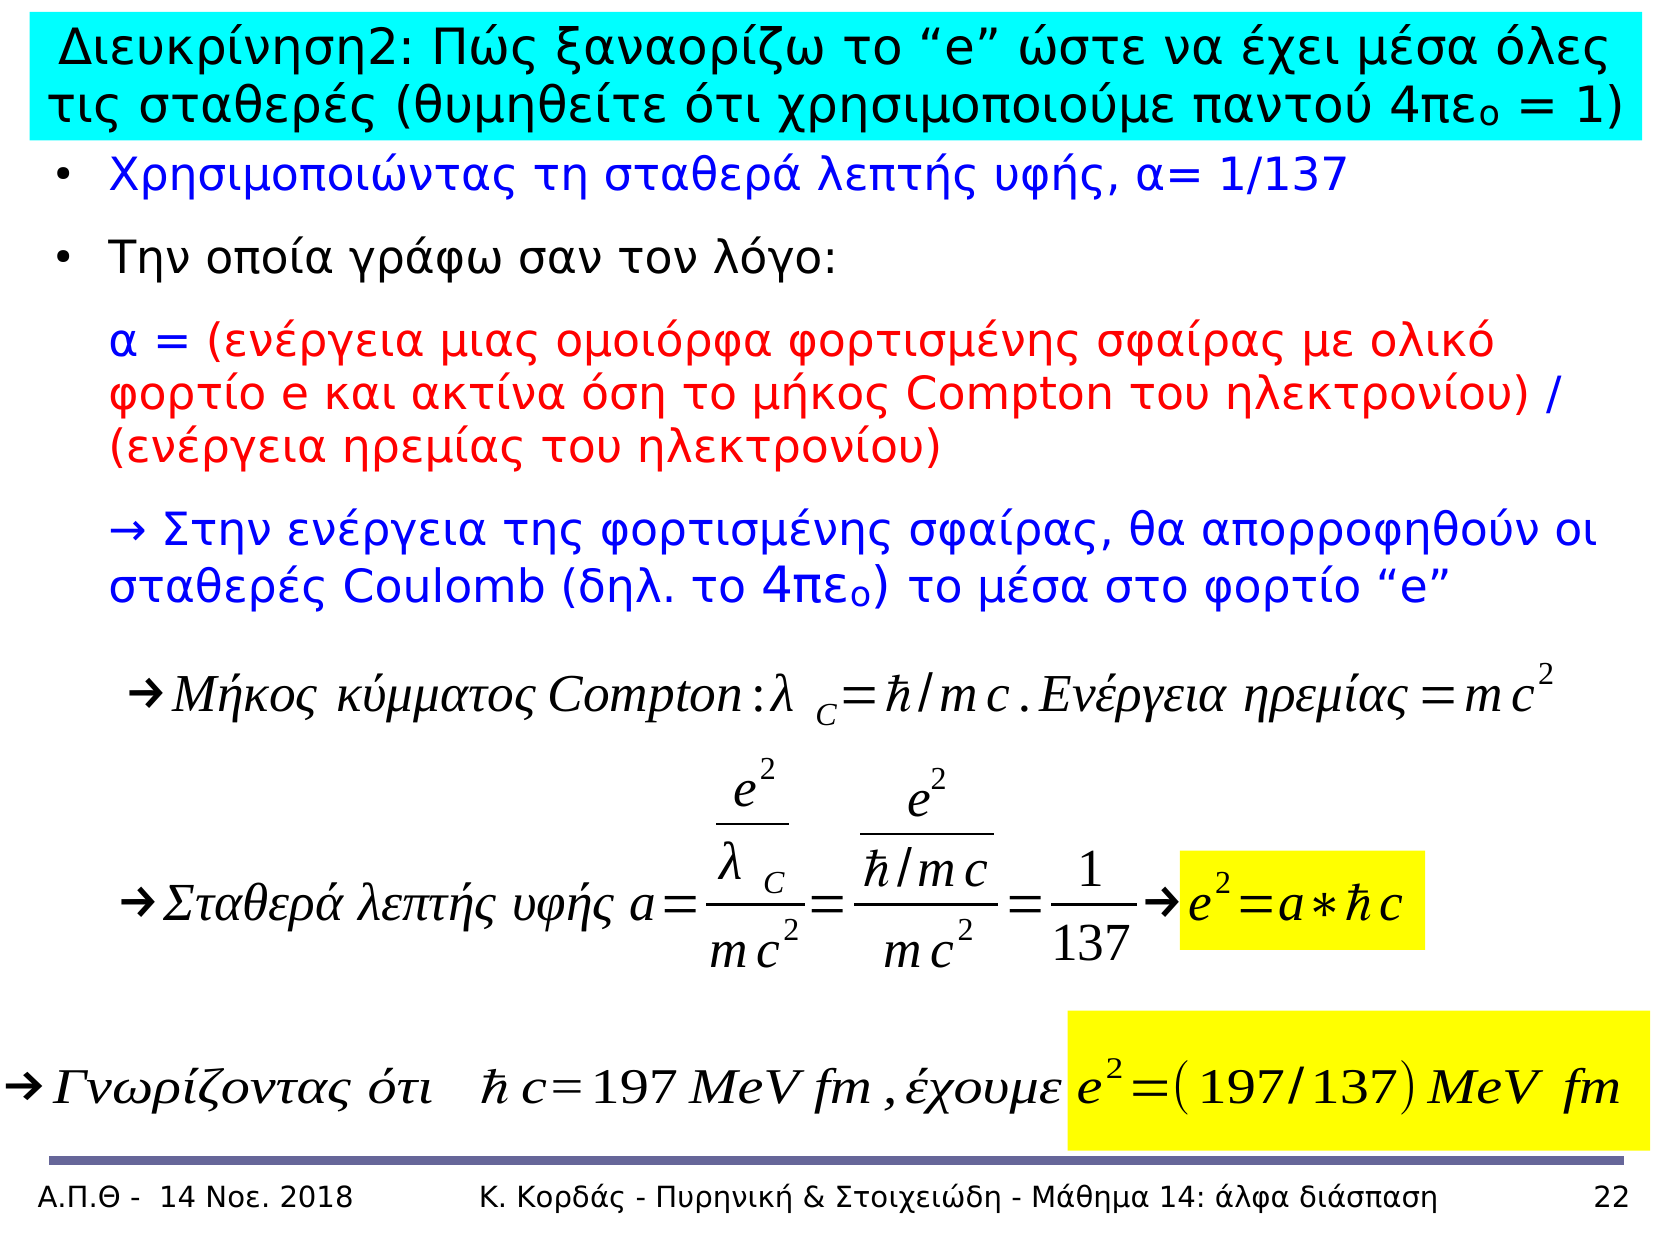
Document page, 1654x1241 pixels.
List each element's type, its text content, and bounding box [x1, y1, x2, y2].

title Διευκρίνηση2: Πώς ξαναορίζω το “e” ώστε να έχει μέσα όλες τις σταθερές (θυμηθείτε ότι χρησιμοποιούμε παντού 4πεο = 1) [29, 11, 1643, 141]
chart [0, 1049, 1638, 1118]
chart [112, 654, 1569, 735]
list Χρησιμοποιώντας τη σταθερά λεπτής υφής, α= 1/137 Την οποία γράφω σαν τον λόγο: α = (ενέργεια μιας ομοιόρφα φορτισμένης σφαίρας με ολικό φορτίο e και ακτίνα όση το μήκος Compton του ηλεκτρονίου) / (ενέργεια ηρεμίας του ηλεκτρονίου) → Στην ενέργεια της φορτισμένης σφαίρας, θα απορροφηθούν οι σταθερές Coulomb (δηλ. το 4πεο) το μέσα στο φορτίο “e” [37, 148, 1651, 1241]
chart [103, 749, 1420, 981]
